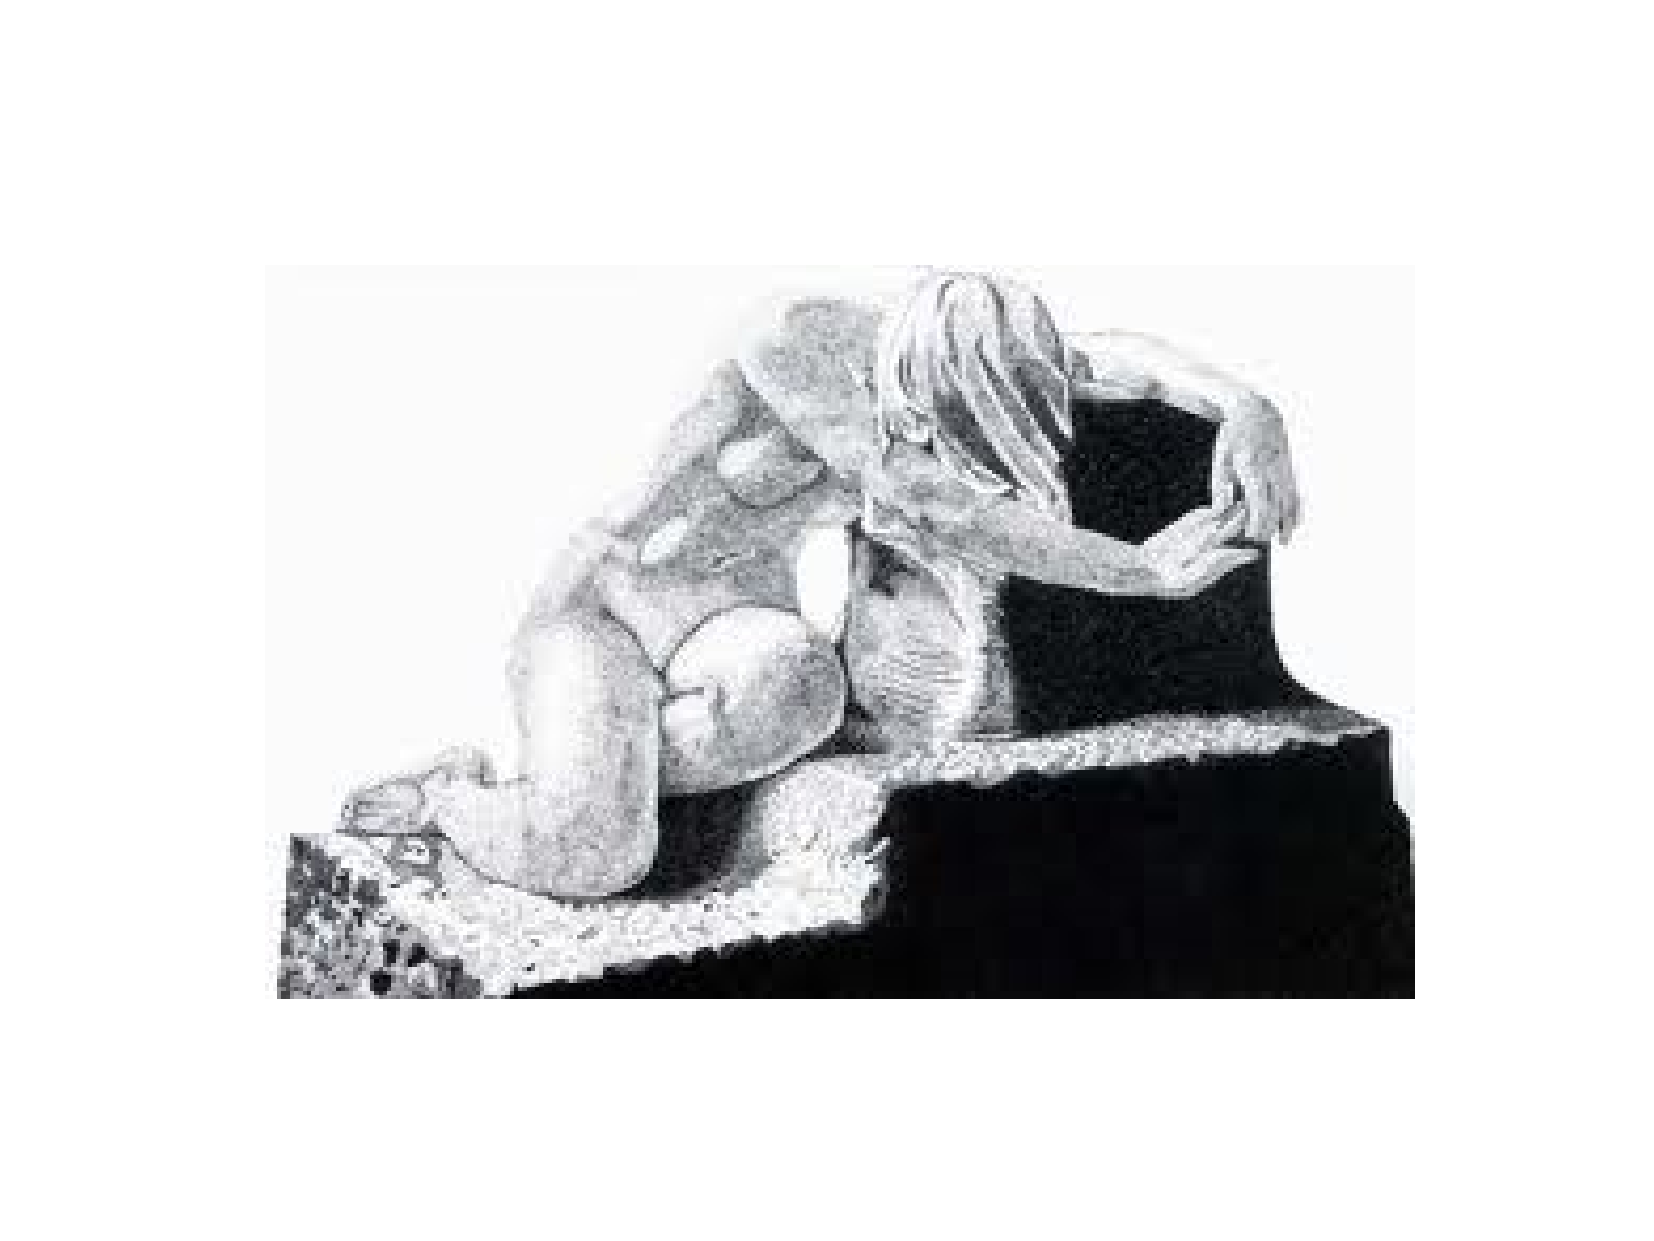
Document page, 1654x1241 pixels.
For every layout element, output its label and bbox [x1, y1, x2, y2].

picture [265, 265, 1415, 999]
